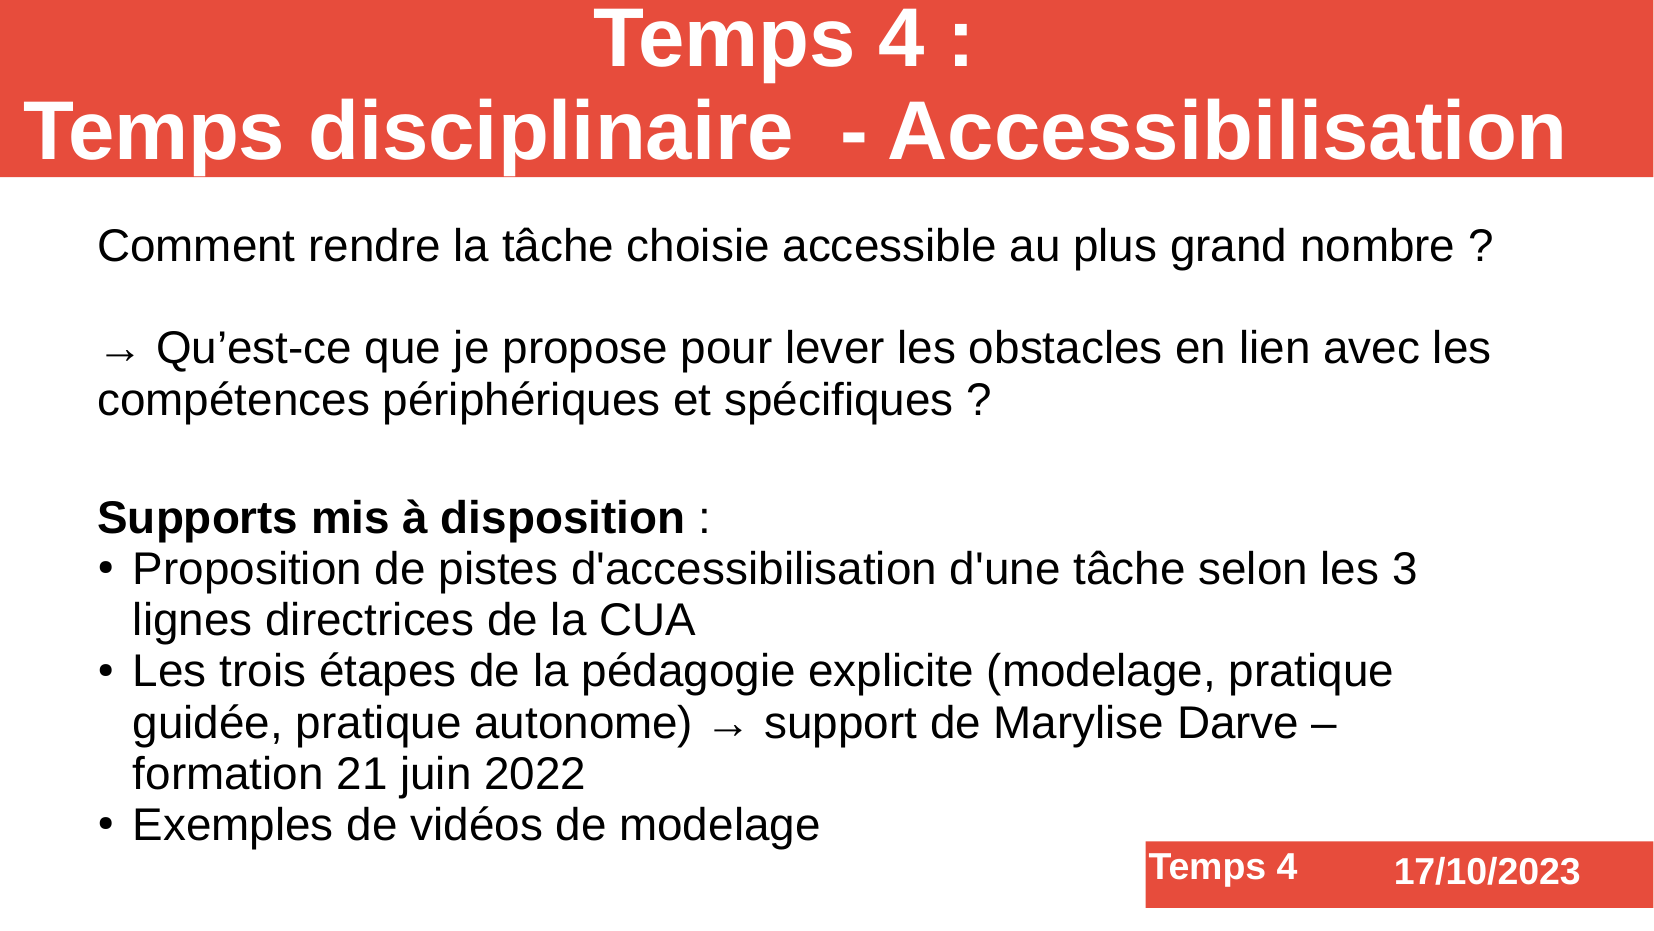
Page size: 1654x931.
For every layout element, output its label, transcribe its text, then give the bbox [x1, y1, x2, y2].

text_box Comment rendre la tâche choisie accessible au plus grand nombre ? → Qu’est-ce que je propose pour lever les obstacles en lien avec les compétences périphériques et spécifiques ? [82, 212, 1560, 433]
title Temps 4 : Temps disciplinaire - Accessibilisation [23, 66, 1642, 178]
text_box Supports mis à disposition : Proposition de pistes d'accessibilisation d'une tâche selon les 3 lignes directrices de la CUA Les trois étapes de la pédagogie explicite (modelage, pratique guidée, pratique autonome) → support de Marylise Darve – formation 21 juin 2022 Exemples de vidéos de modelage [82, 484, 1512, 858]
text_box Temps 4 [1133, 858, 1335, 931]
